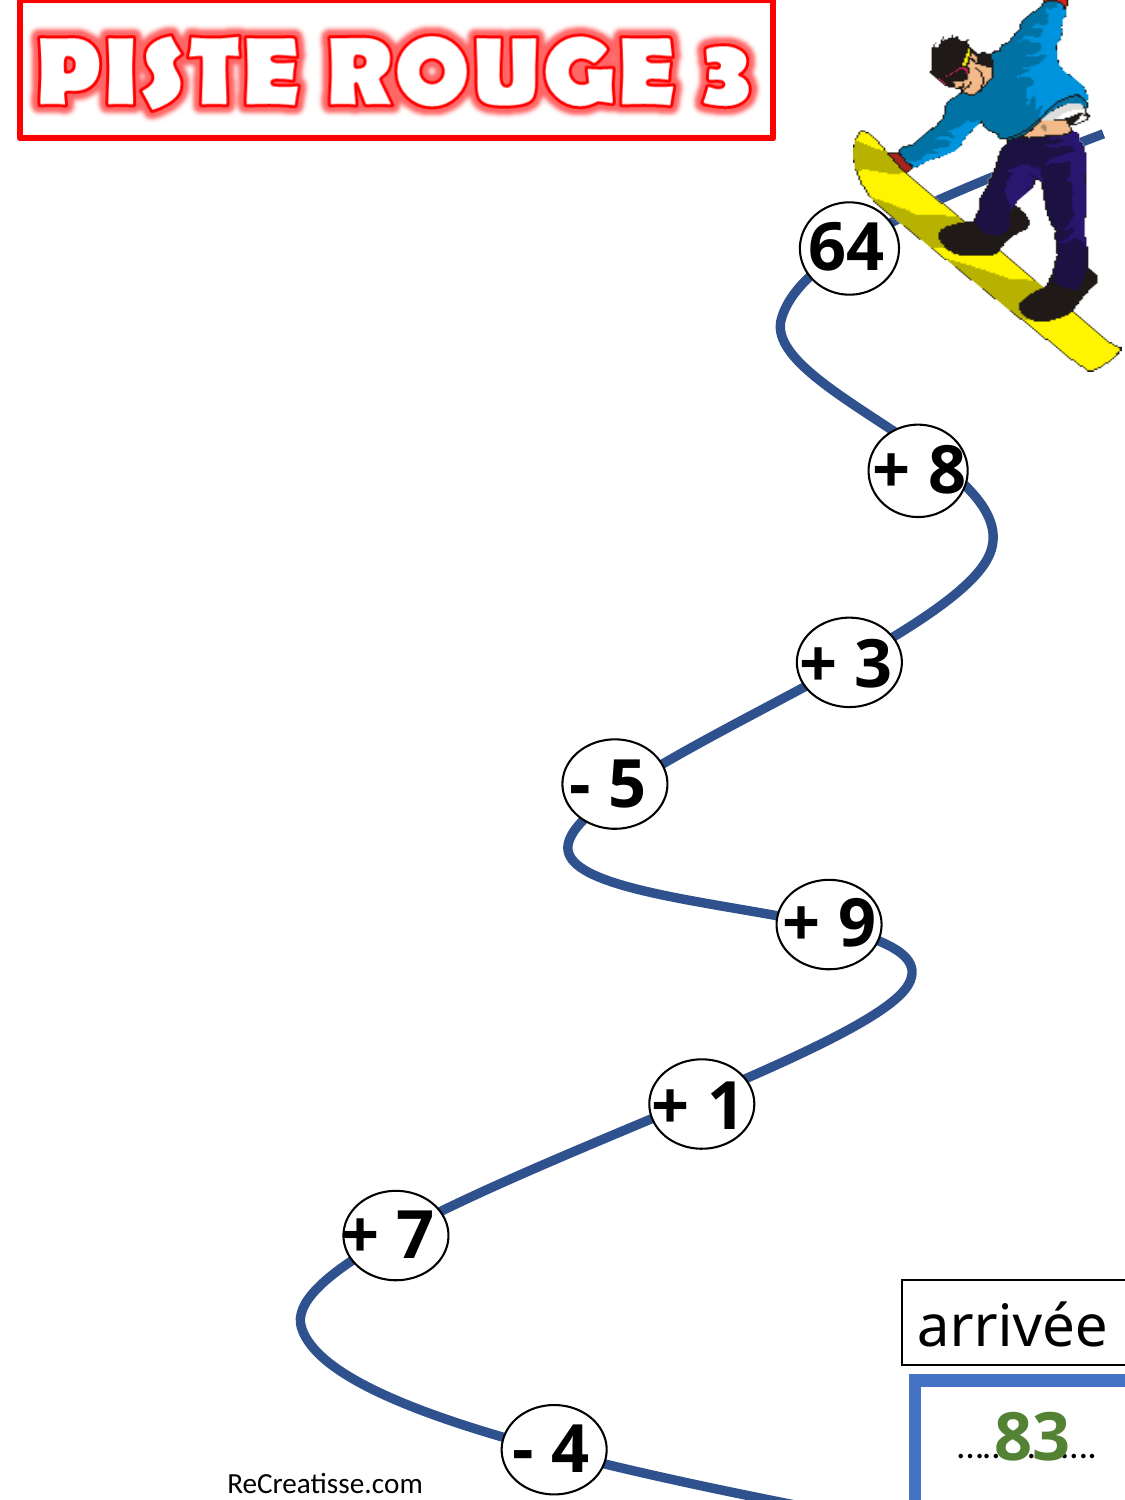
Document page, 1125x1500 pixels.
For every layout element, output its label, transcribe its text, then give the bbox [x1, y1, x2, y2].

text_box [900, 514, 936, 518]
text_box - 5 [554, 734, 702, 829]
picture [17, 0, 776, 141]
text_box + 9 [768, 872, 932, 967]
text_box + 7 [326, 1184, 474, 1279]
text_box - 4 [498, 1399, 645, 1494]
text_box ……………. [915, 1380, 1125, 1500]
picture [853, 0, 1122, 372]
text_box arrivée [902, 1280, 1125, 1365]
text_box 64 [793, 197, 853, 292]
text_box + 1 [637, 1055, 784, 1150]
text_box + 3 [784, 613, 932, 708]
text_box 83 [979, 1386, 1111, 1481]
text_box ReCreatisse.com [213, 1456, 438, 1500]
text_box + 8 [858, 419, 1005, 514]
